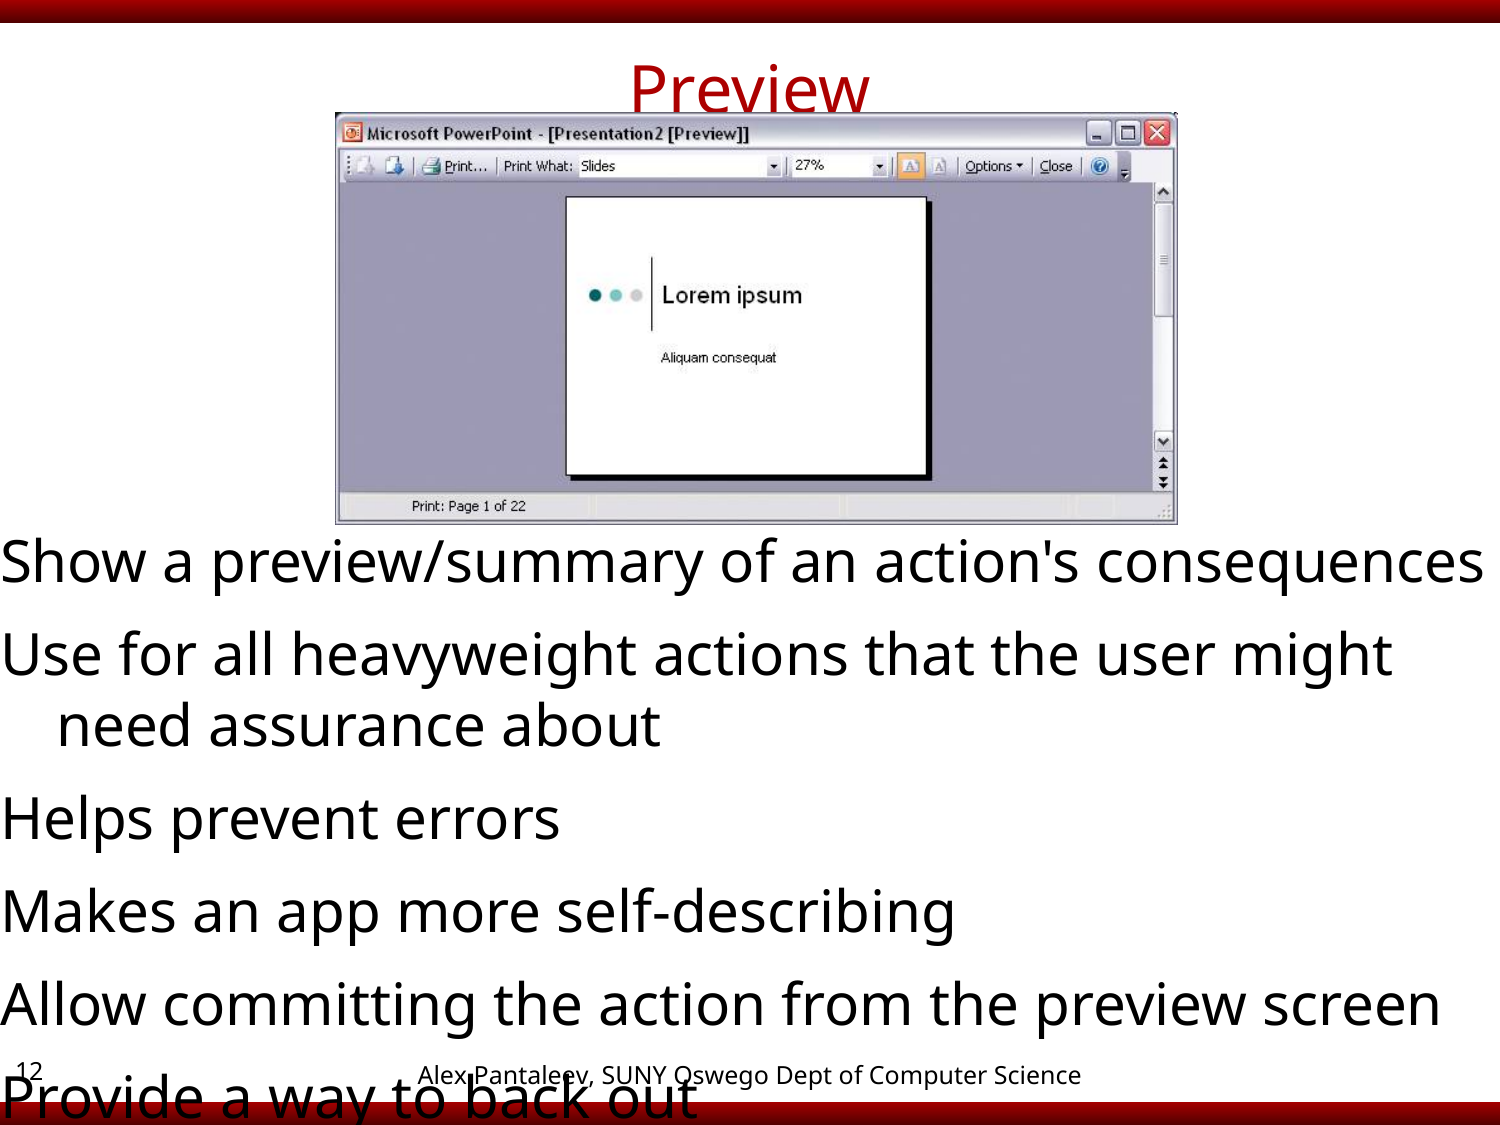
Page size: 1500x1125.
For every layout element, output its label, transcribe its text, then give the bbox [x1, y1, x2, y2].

list Show a preview/summary of an action's consequences Use for all heavyweight actions that the user might need assurance about Helps prevent errors Makes an app more self-describing Allow committing the action from the preview screen Provide a way to back out [0, 525, 1500, 1106]
picture [335, 112, 1178, 525]
title Preview [0, 32, 1500, 143]
